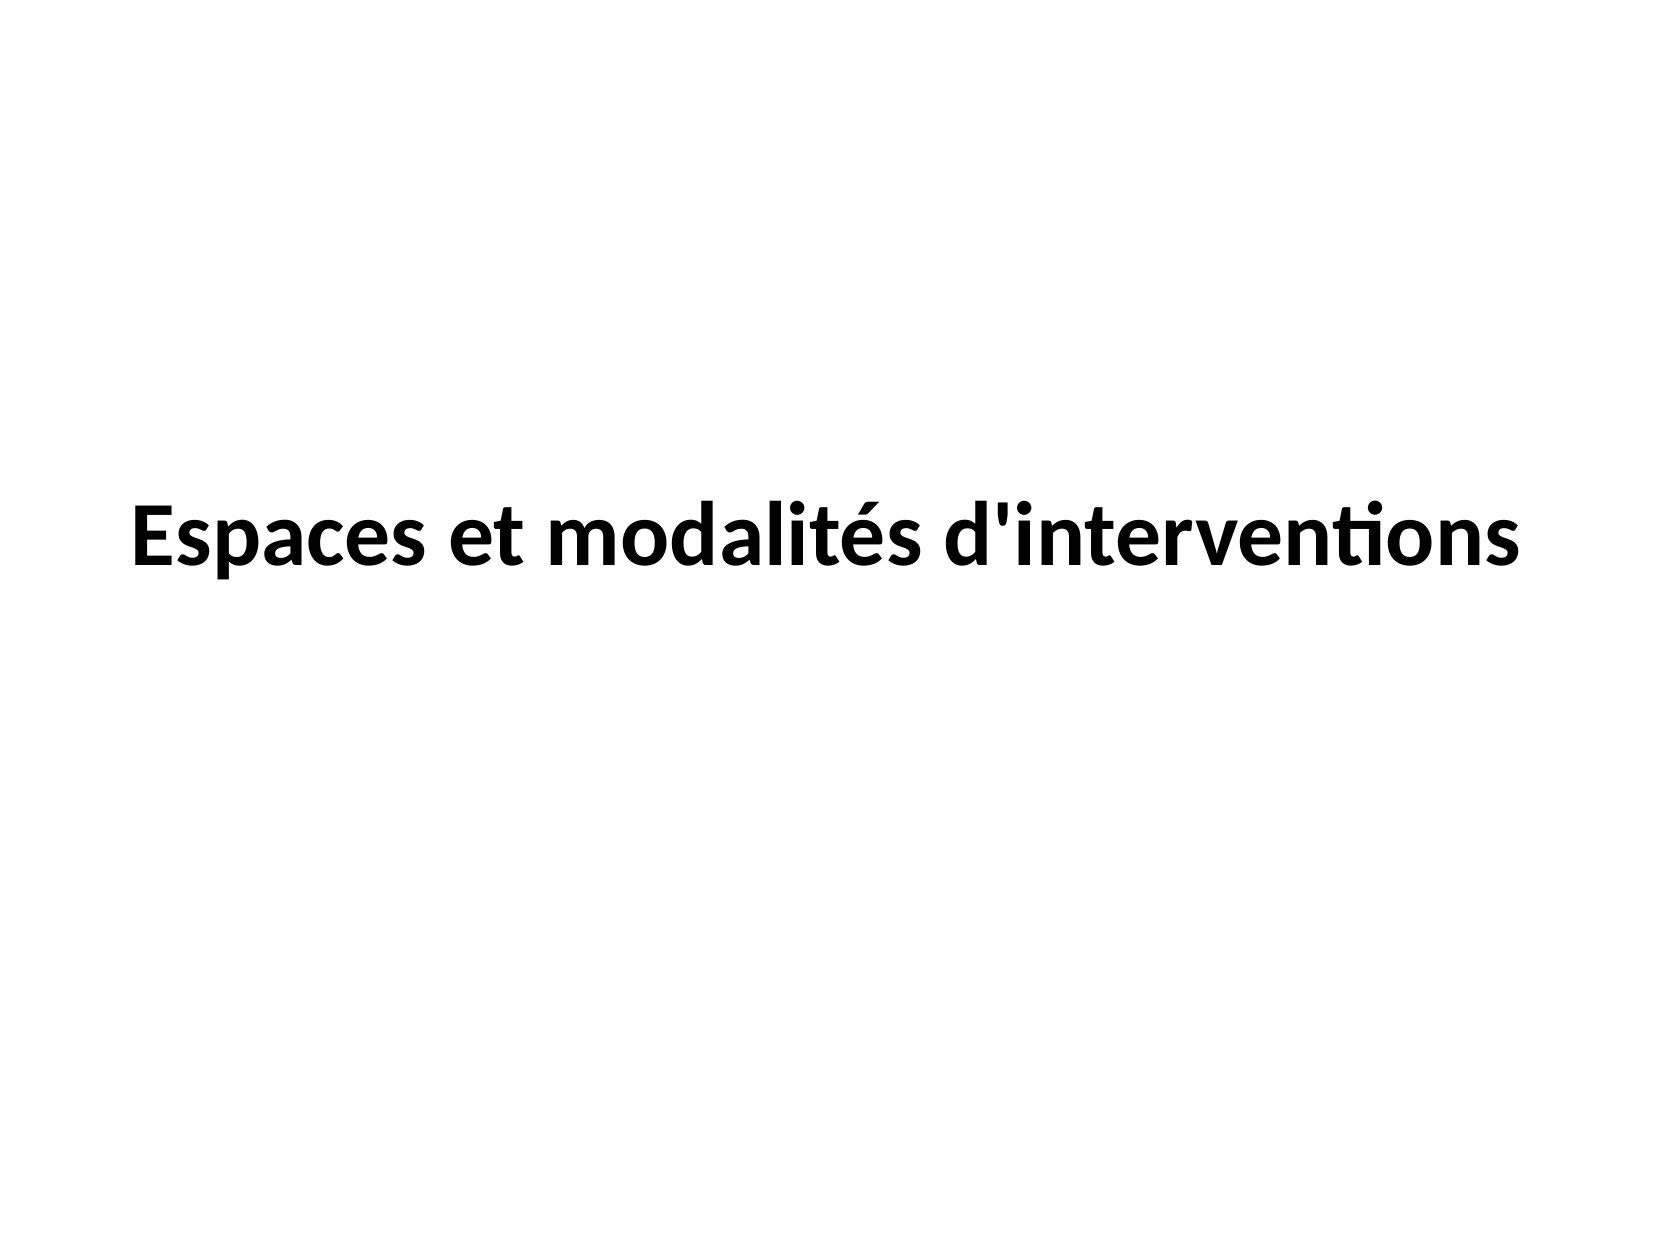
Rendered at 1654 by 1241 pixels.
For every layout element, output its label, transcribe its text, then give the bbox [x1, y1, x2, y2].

title Espaces et modalités d'interventions [82, 439, 1571, 647]
